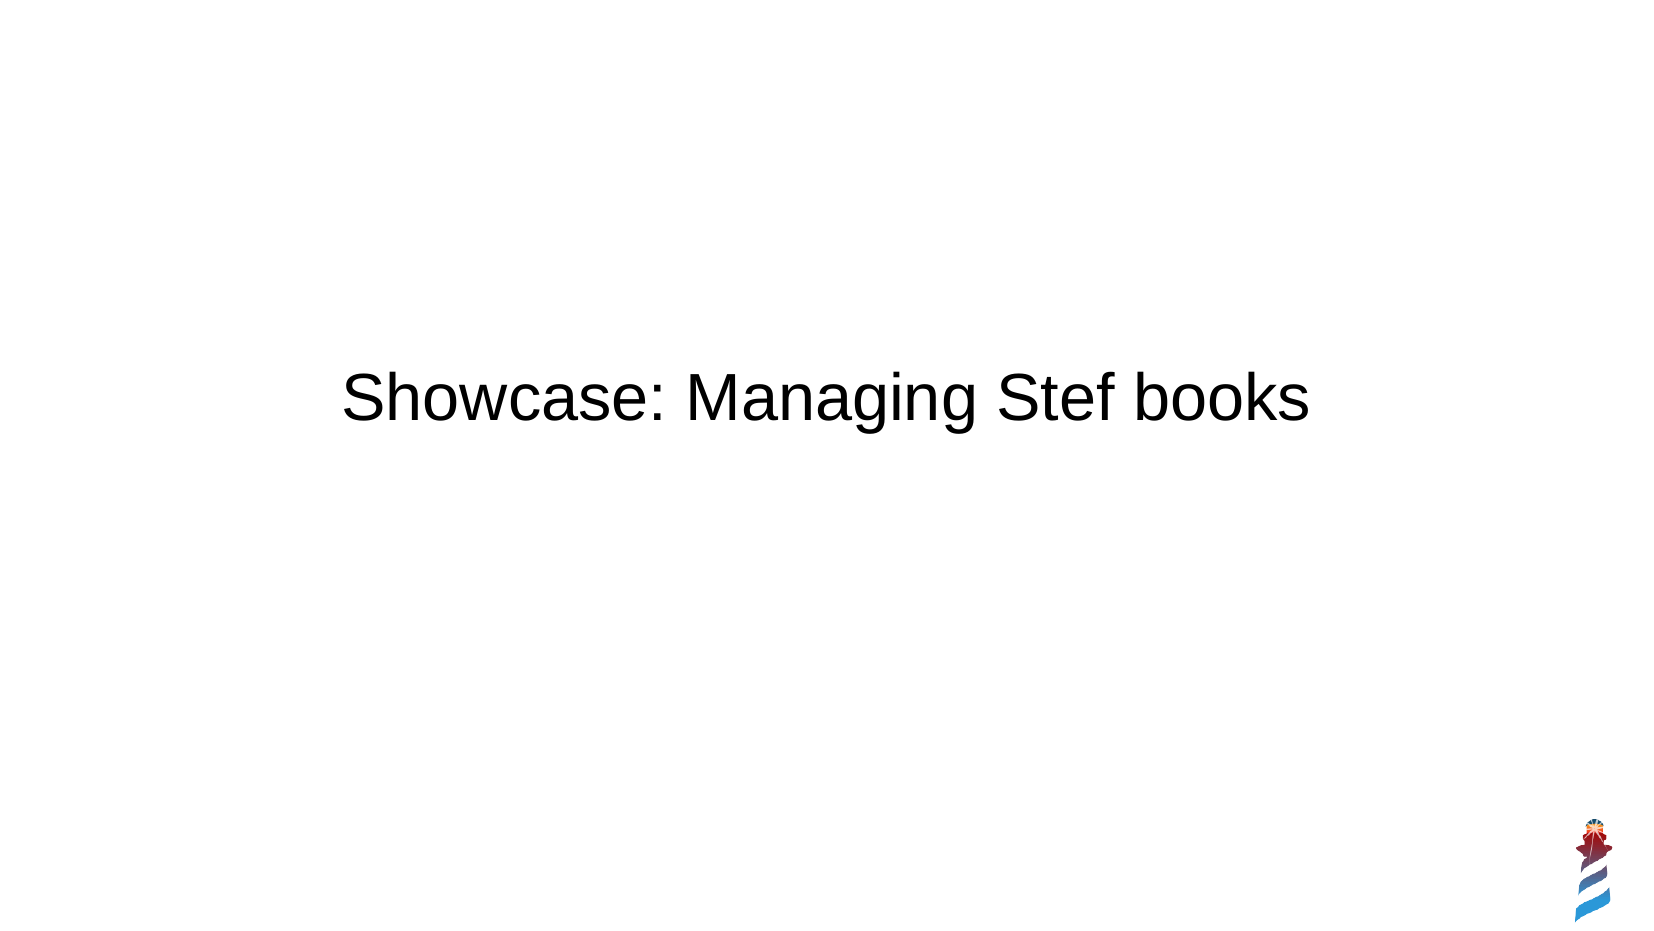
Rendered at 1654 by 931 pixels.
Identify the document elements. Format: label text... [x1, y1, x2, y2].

subtitle Showcase: Managing Stef books [82, 37, 1571, 757]
picture [1535, 810, 1650, 925]
